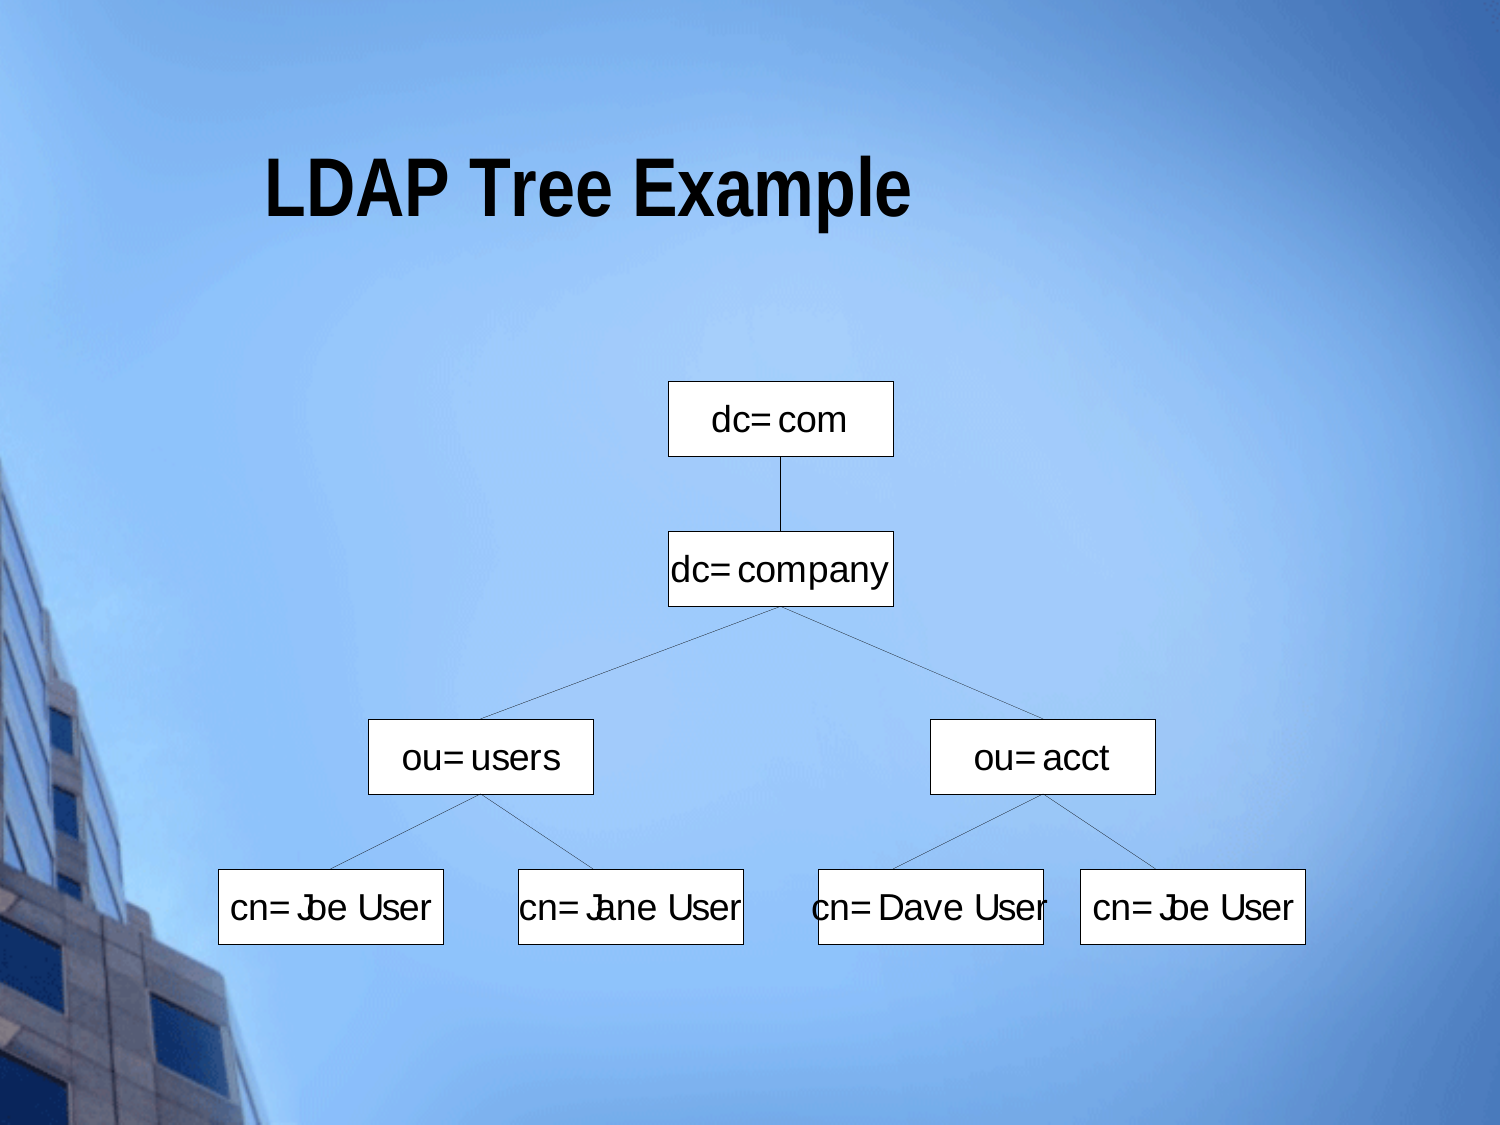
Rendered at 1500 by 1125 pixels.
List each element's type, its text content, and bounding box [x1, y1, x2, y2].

picture [0, 0, 1500, 1125]
title LDAP Tree Example [249, 97, 1413, 302]
chart [93, 302, 1500, 1125]
